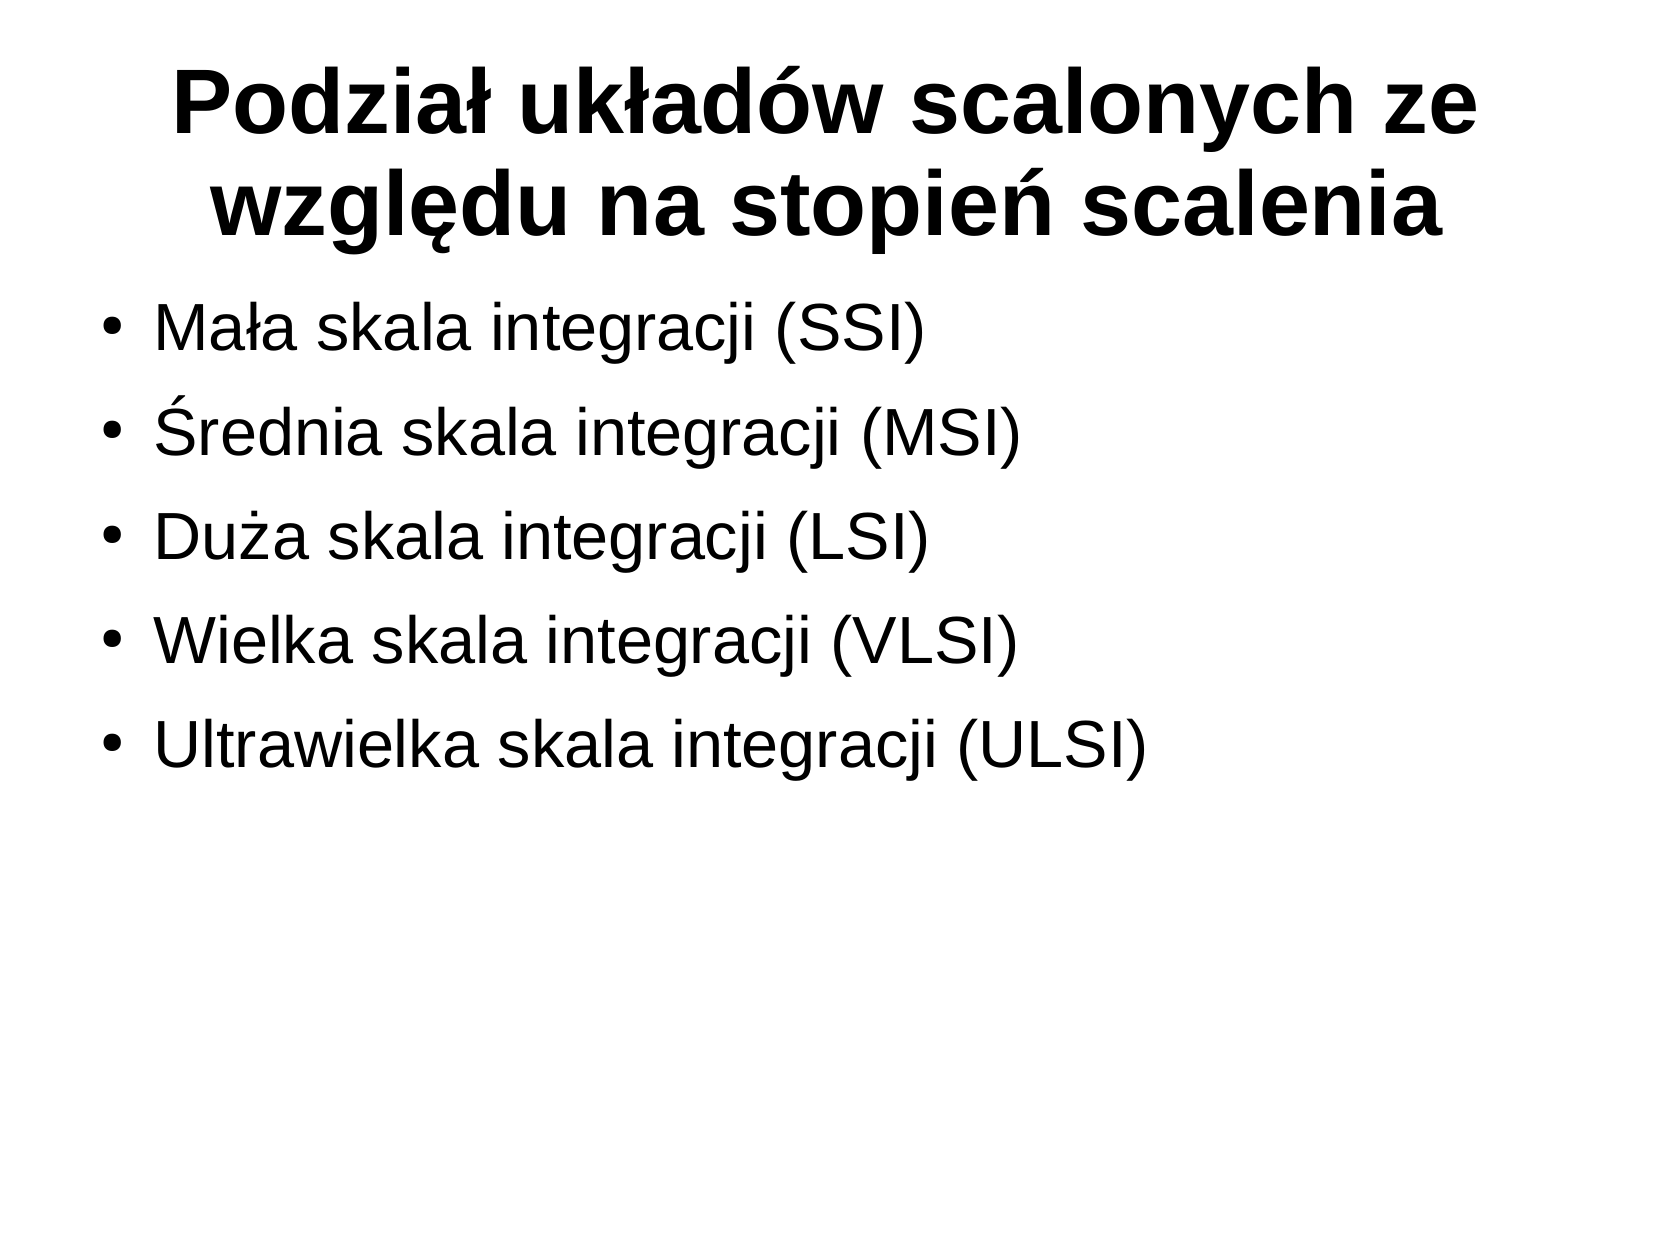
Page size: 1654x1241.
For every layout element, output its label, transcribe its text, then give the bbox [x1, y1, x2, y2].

list Mała skala integracji (SSI) Średnia skala integracji (MSI) Duża skala integracji (LSI) Wielka skala integracji (VLSI) Ultrawielka skala integracji (ULSI) [82, 290, 1571, 1109]
title Podział układów scalonych ze względu na stopień scalenia [82, 49, 1571, 257]
